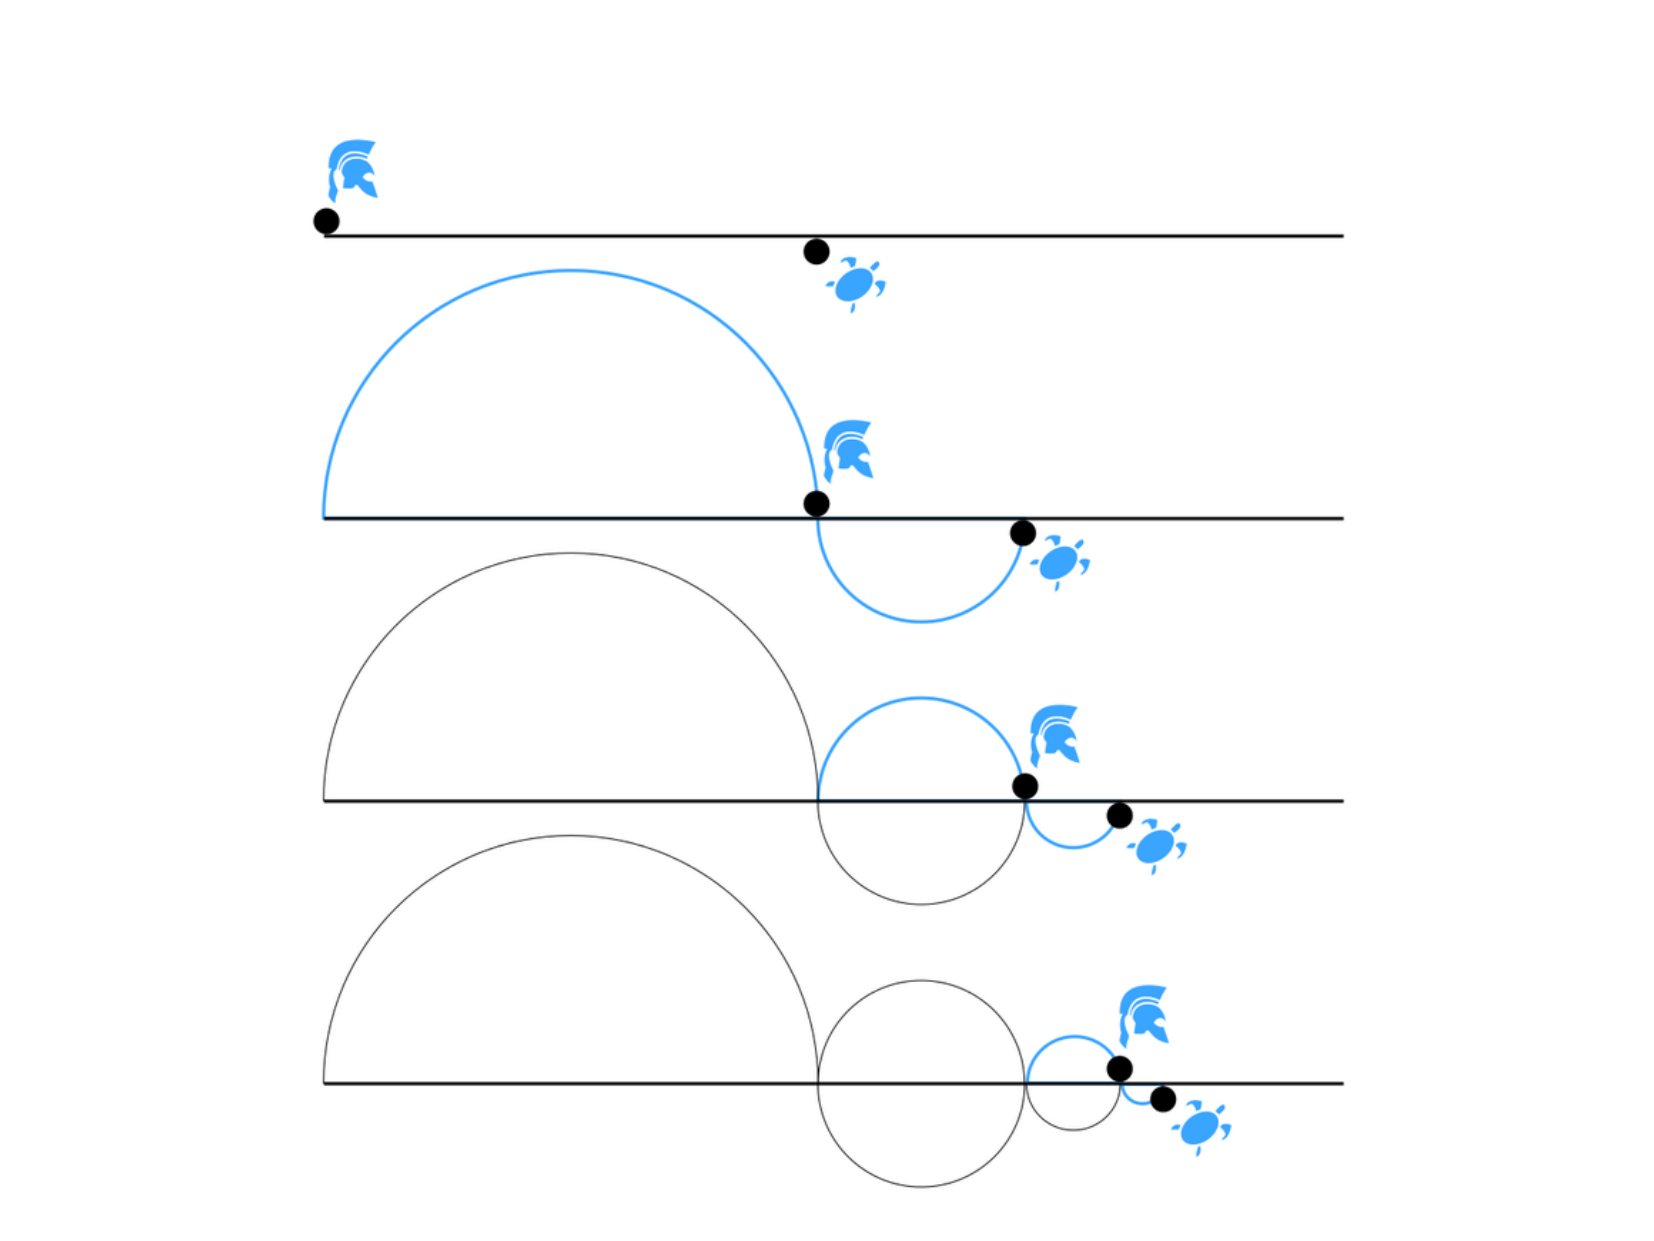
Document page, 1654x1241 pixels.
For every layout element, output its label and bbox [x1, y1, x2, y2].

picture [259, 82, 1400, 1223]
